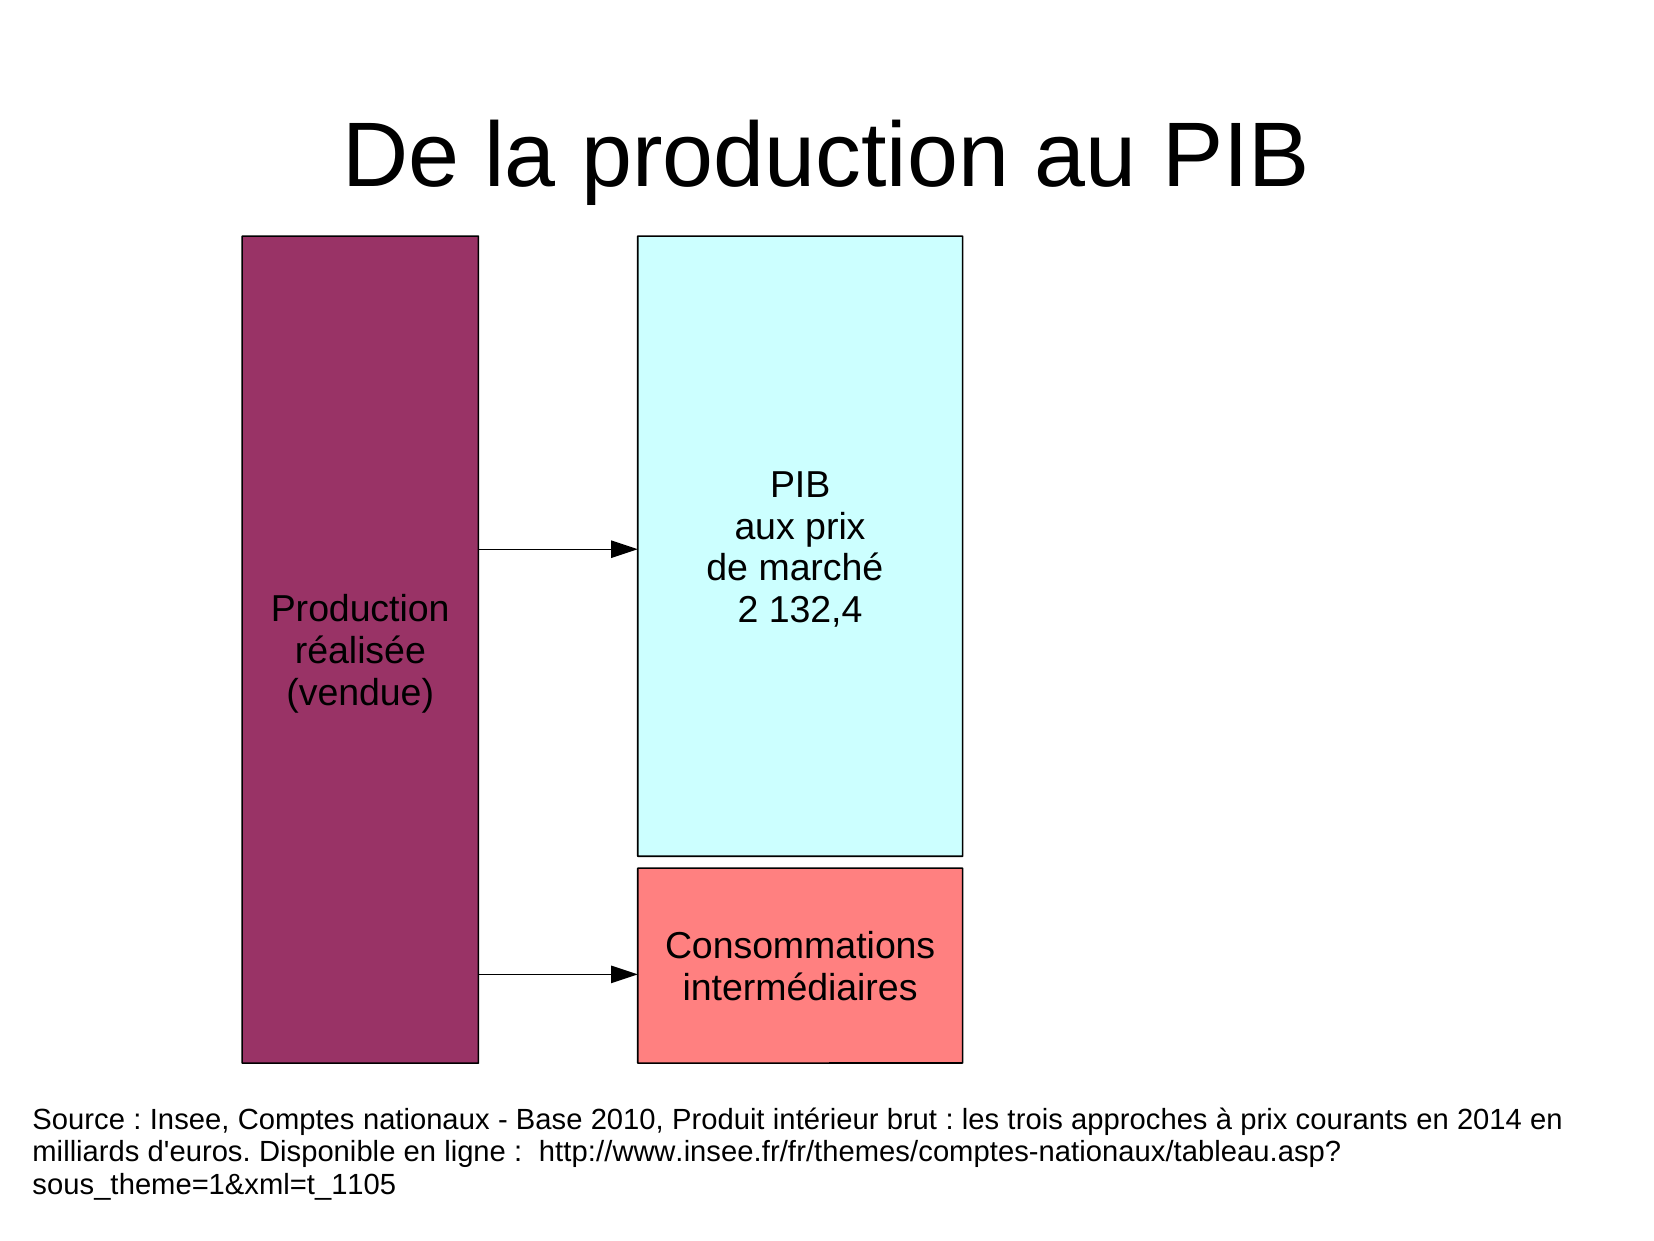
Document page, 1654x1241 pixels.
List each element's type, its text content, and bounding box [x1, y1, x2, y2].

text_box Production réalisée (vendue) [242, 257, 479, 1064]
text_box Consommations intermédiaires [637, 868, 963, 1064]
text_box PIB aux prix de marché 2 132,4 [637, 257, 963, 857]
title De la production au PIB [82, 49, 1571, 257]
text_box Source : Insee, Comptes nationaux - Base 2010, Produit intérieur brut : les trois approches à prix courants en 2014 en milliards d'euros. Disponible en ligne : http://www.insee.fr/fr/themes/comptes-nationaux/tableau.asp?sous_theme=1&xml=t_1105 [17, 1093, 1642, 1217]
